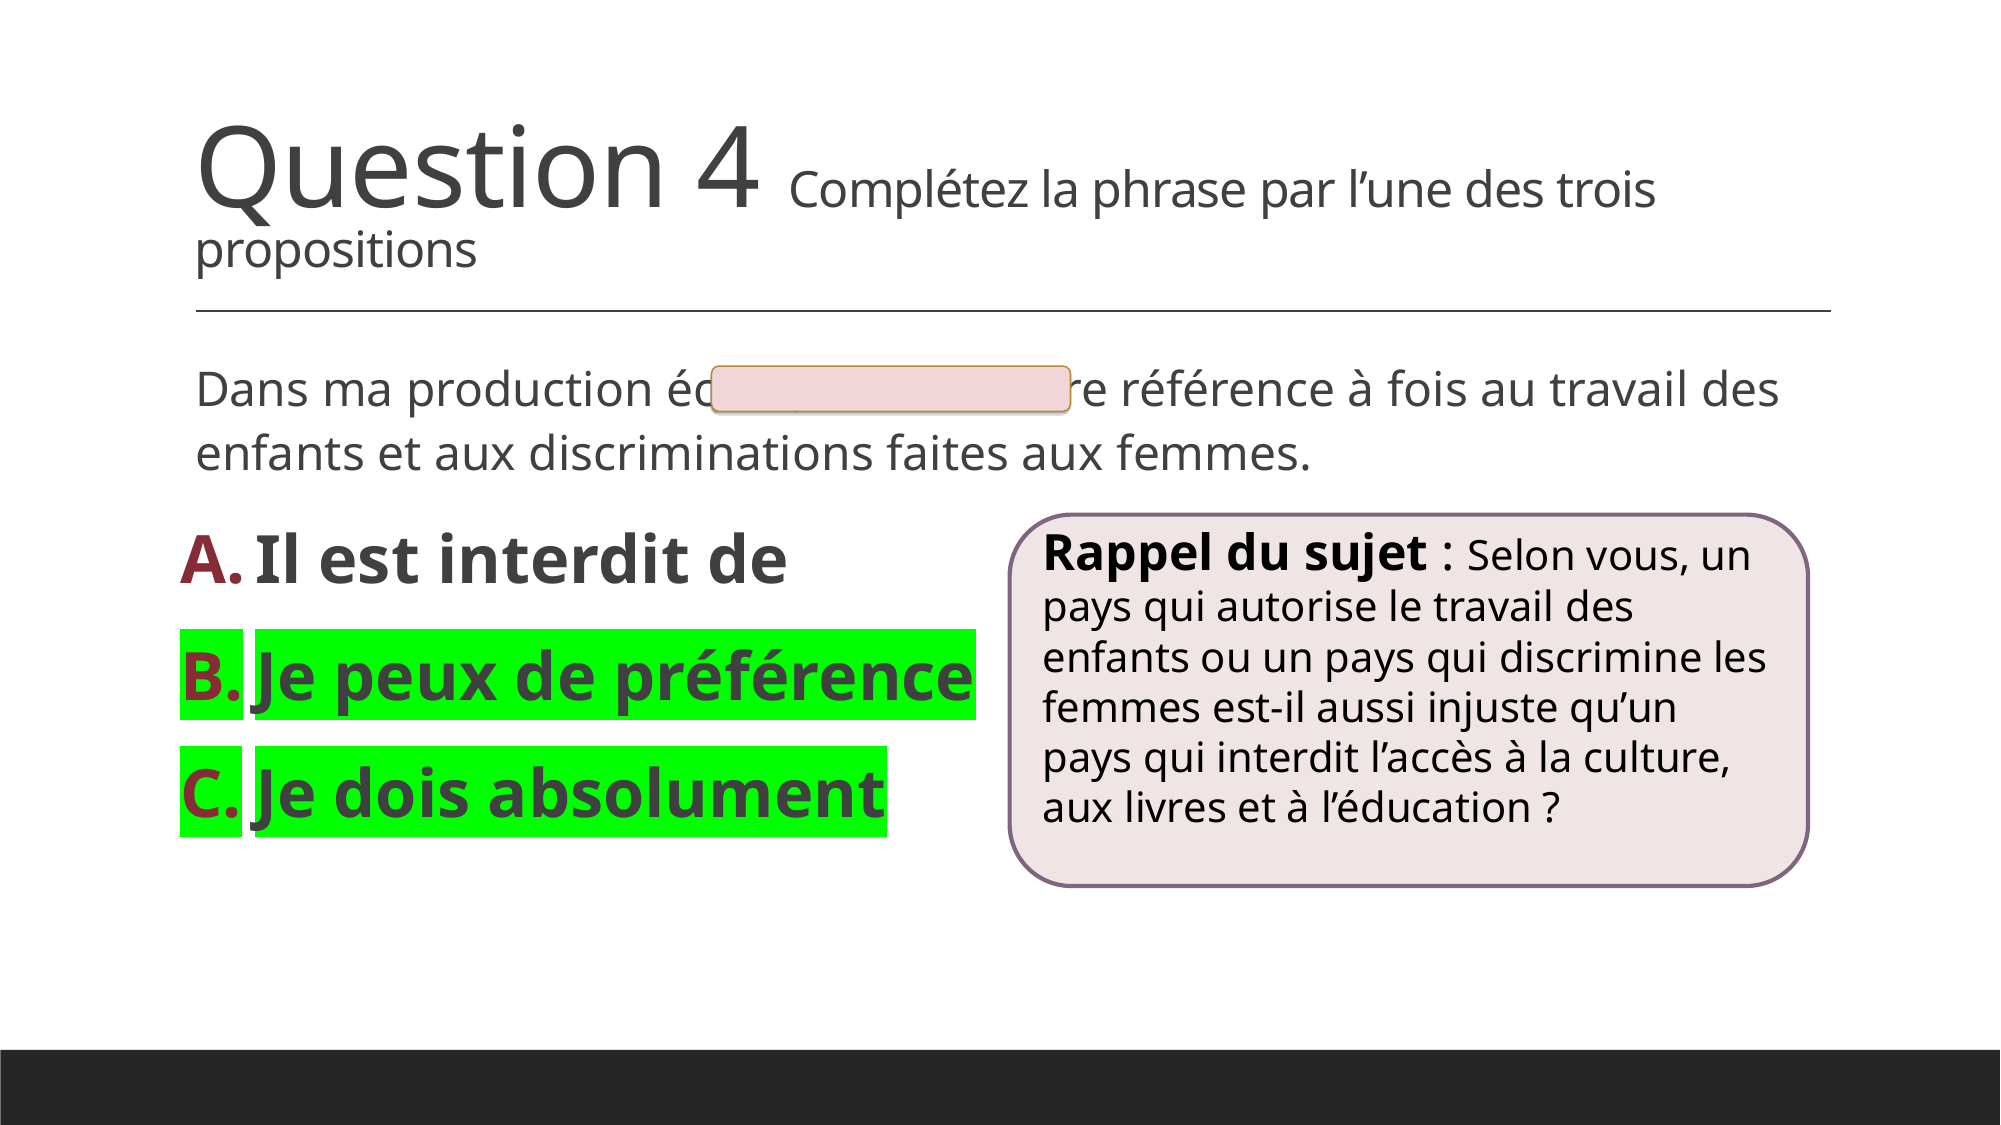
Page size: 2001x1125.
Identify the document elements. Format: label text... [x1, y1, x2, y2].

text_box [711, 366, 1071, 412]
text_box Rappel du sujet : Selon vous, un pays qui autorise le travail des enfants ou un pays qui discrimine les femmes est-il aussi injuste qu’un pays qui interdit l’accès à la culture, aux livres et à l’éducation ? [1009, 514, 1809, 887]
text_box Dans ma production écrite, faire référence à fois au travail des enfants et aux discriminations faites aux femmes. Il est interdit de Je peux de préférence Je dois absolument [179, 345, 1830, 963]
text_box Question 4 Complétez la phrase par l’une des trois propositions [179, 46, 1830, 285]
